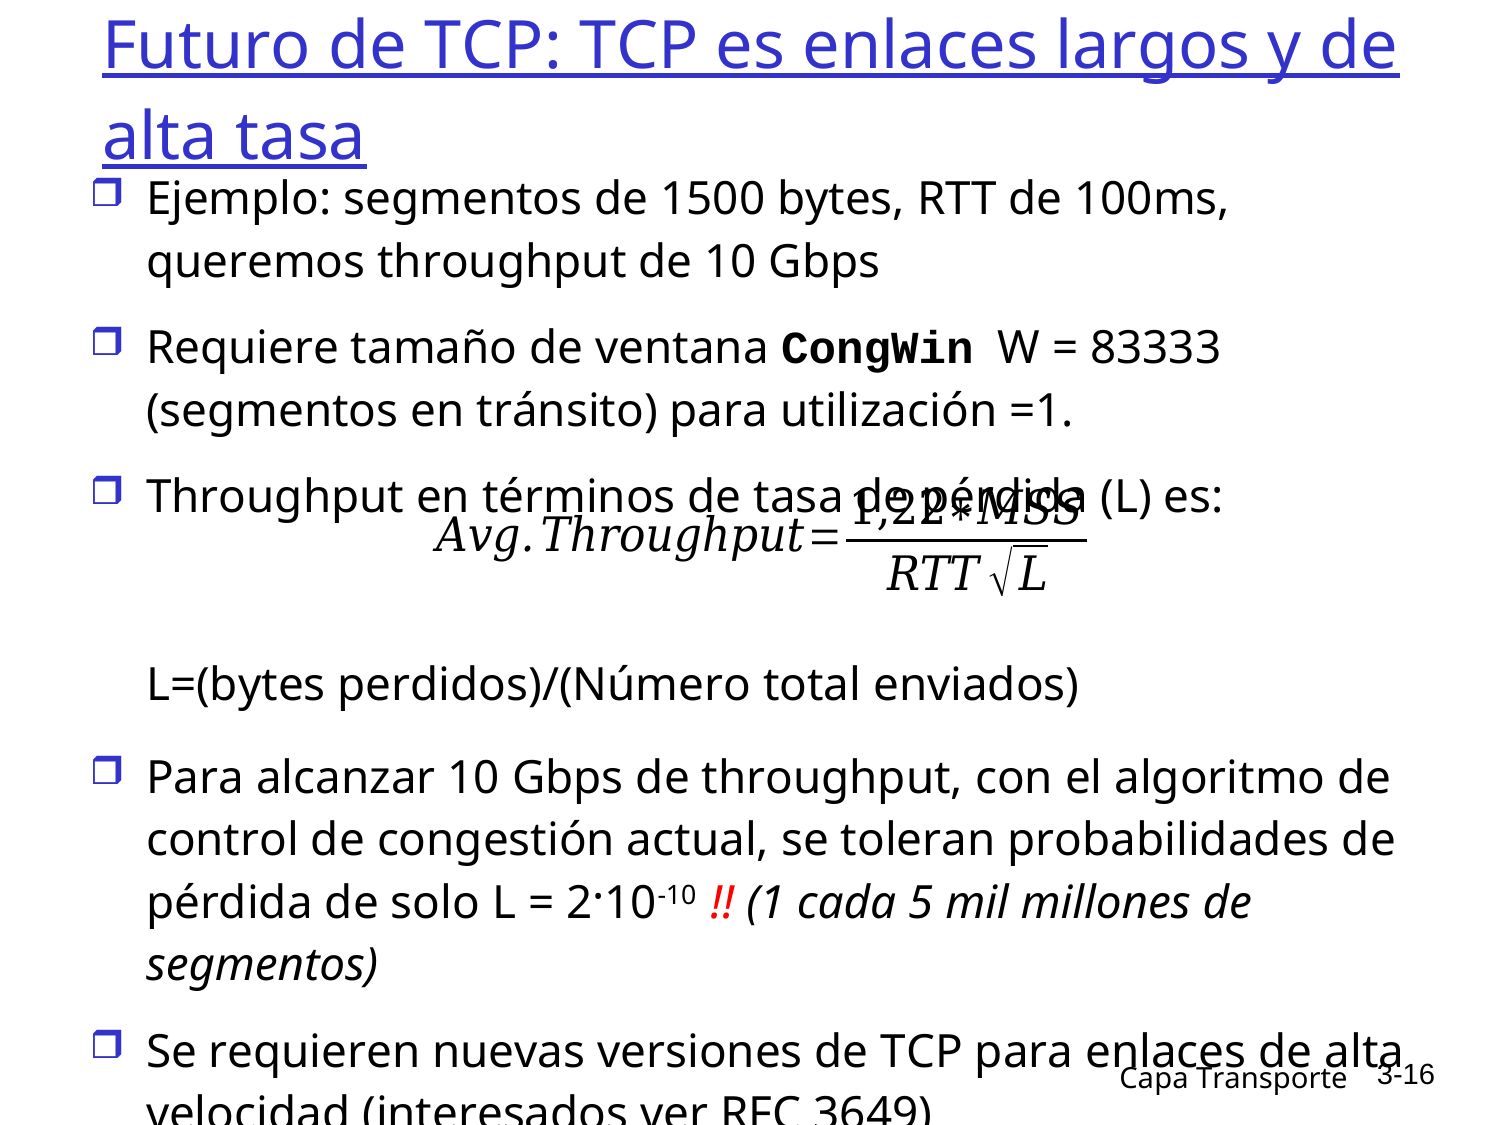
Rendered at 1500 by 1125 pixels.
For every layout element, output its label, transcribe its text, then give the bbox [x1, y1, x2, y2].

chart [419, 479, 1100, 603]
list Ejemplo: segmentos de 1500 bytes, RTT de 100ms, queremos throughput de 10 Gbps Requiere tamaño de ventana CongWin W = 83333 (segmentos en tránsito) para utilización =1. Throughput en términos de tasa de pérdida (L) es: L=(bytes perdidos)/(Número total enviados) Para alcanzar 10 Gbps de throughput, con el algoritmo de control de congestión actual, se toleran probabilidades de pérdida de solo L = 2·10-10 !! (1 cada 5 mil millones de segmentos) Se requieren nuevas versiones de TCP para enlaces de alta velocidad (interesados ver RFC 3649) [75, 157, 1463, 1028]
title Futuro de TCP: TCP es enlaces largos y de alta tasa [87, 2, 1463, 157]
